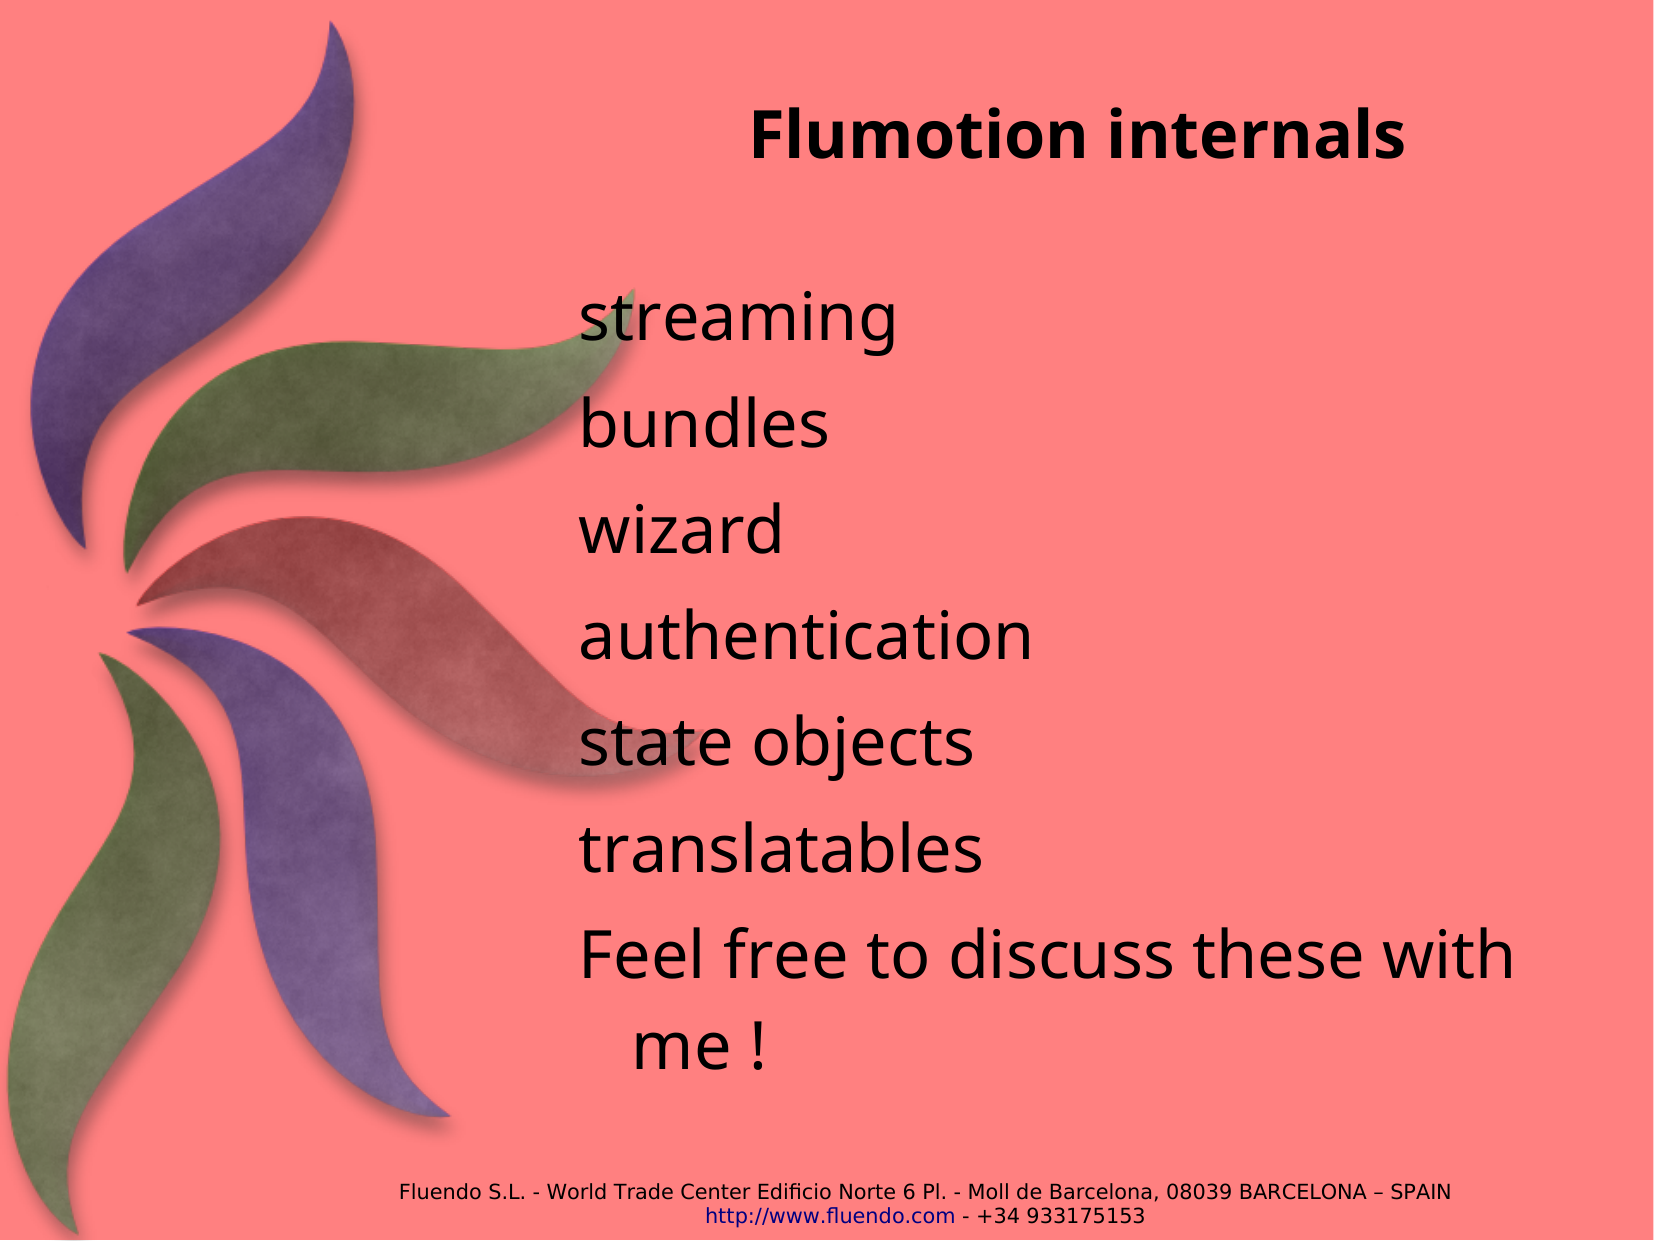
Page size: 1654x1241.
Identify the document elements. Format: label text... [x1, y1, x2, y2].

picture [0, 0, 711, 1241]
list streaming bundles wizard authentication state objects translatables Feel free to discuss these with me ! [560, 236, 1595, 1123]
title Flumotion internals [560, 58, 1595, 207]
